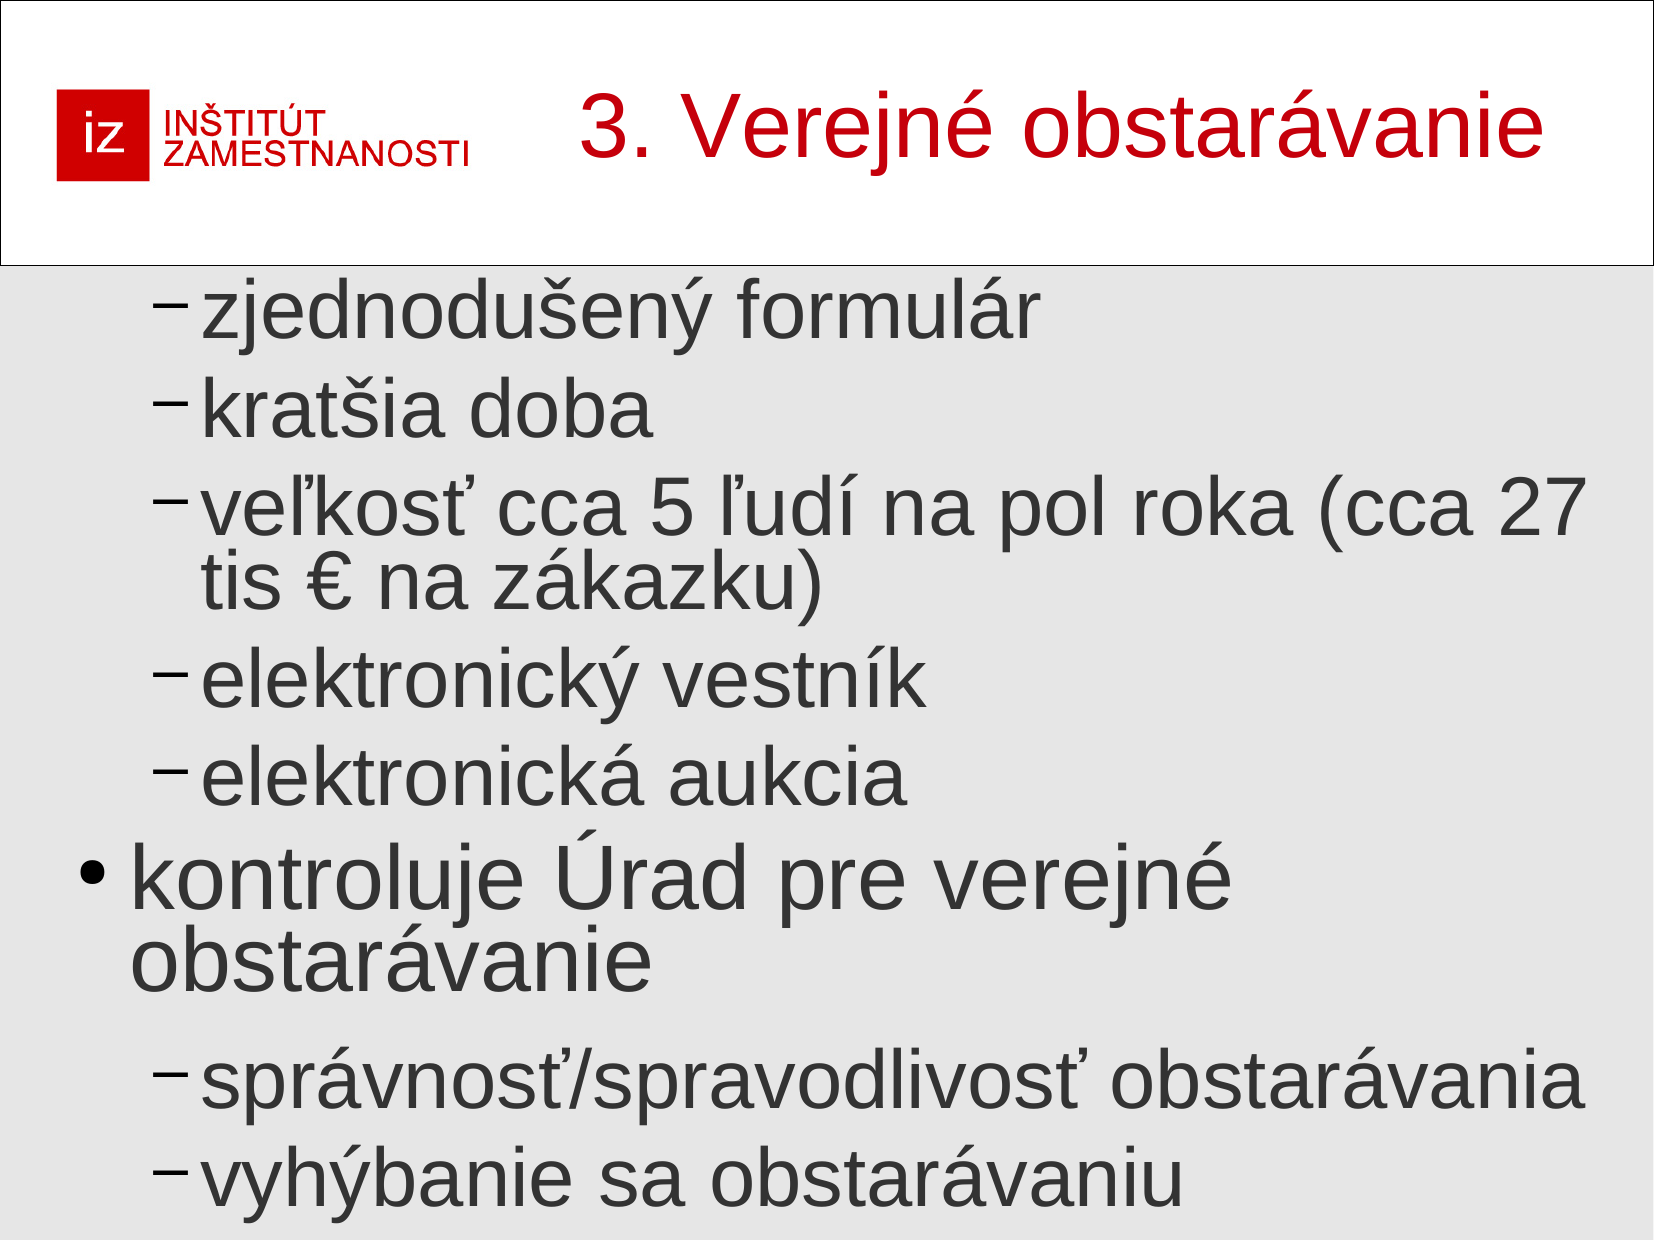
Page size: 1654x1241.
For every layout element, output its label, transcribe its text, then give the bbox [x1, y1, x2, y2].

list zjednodušený formulár kratšia doba veľkosť cca 5 ľudí na pol roka (cca 27 tis € na zákazku) elektronický vestník elektronická aukcia kontroluje Úrad pre verejné obstarávanie správnosť/spravodlivosť obstarávania vyhýbanie sa obstarávaniu [59, 279, 1595, 1241]
title 3. Verejné obstarávanie [561, 37, 1565, 229]
picture [5, 8, 518, 257]
